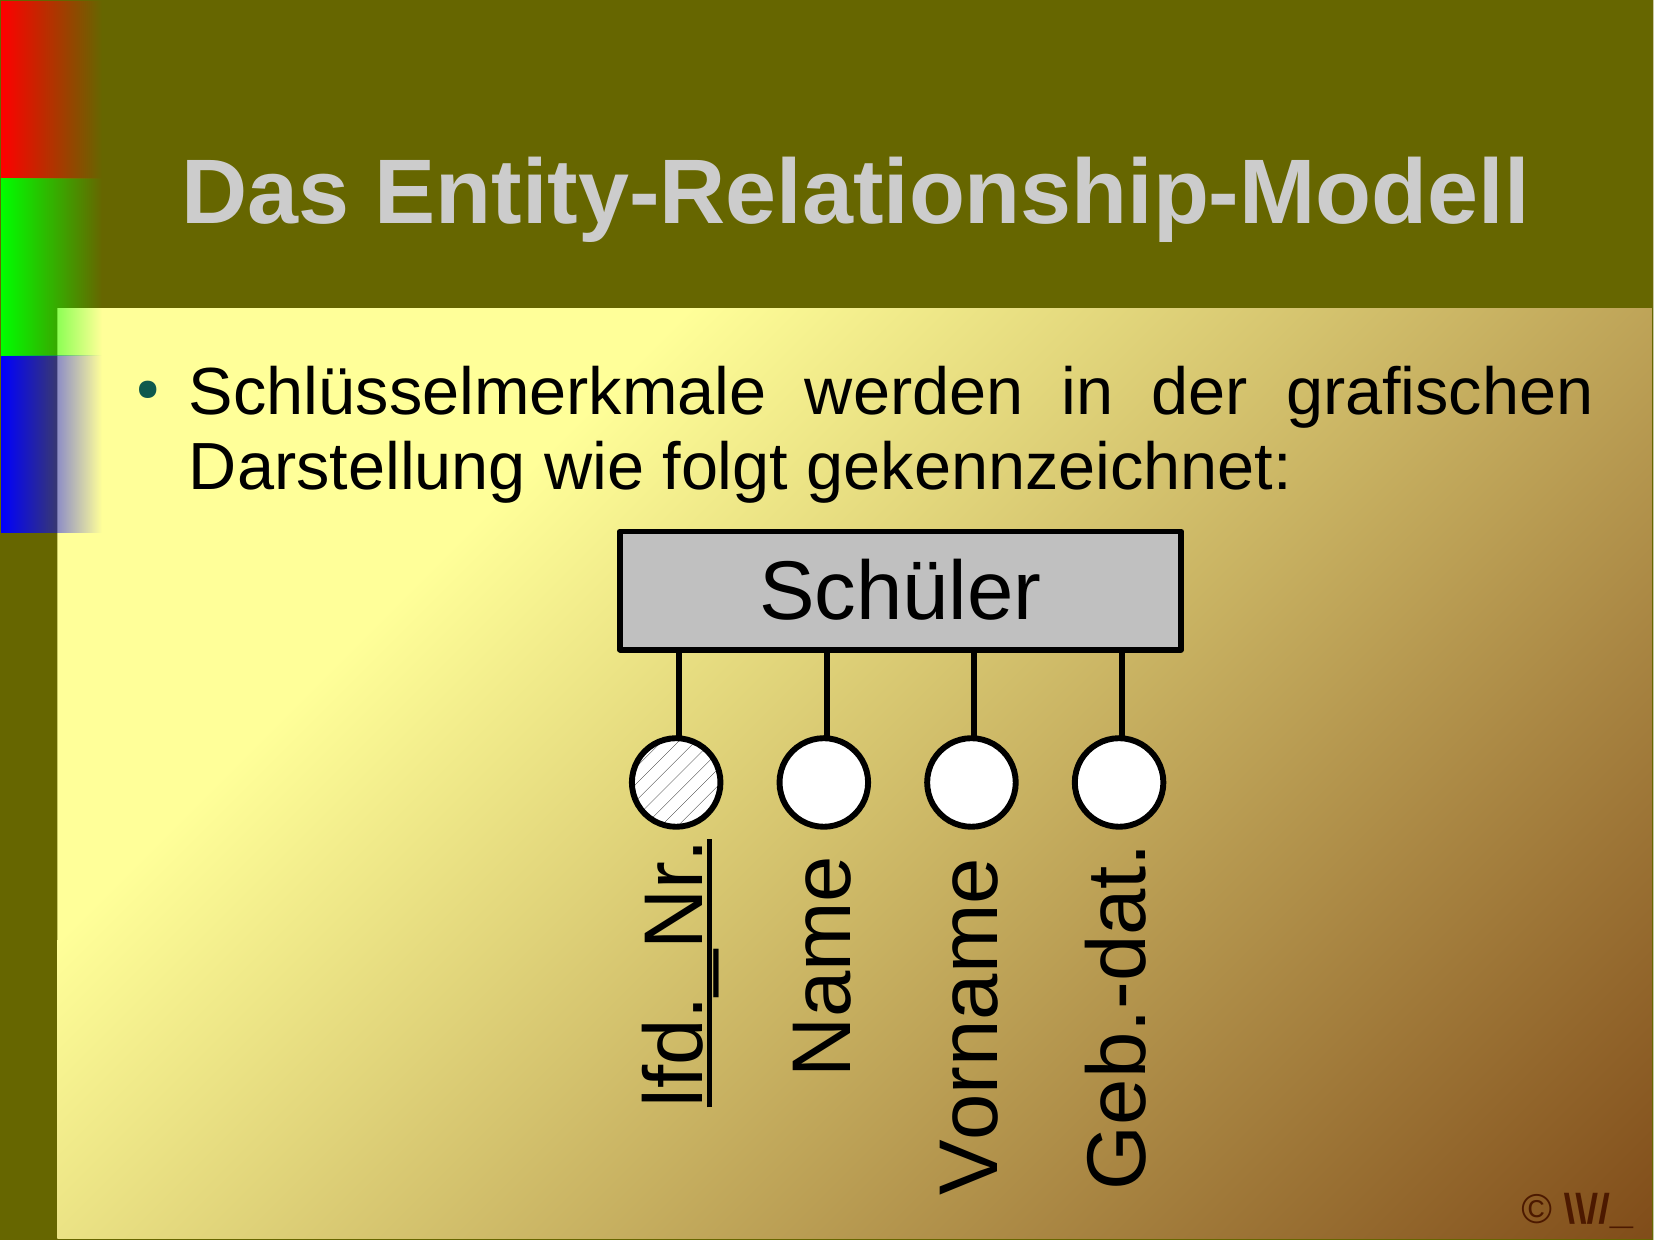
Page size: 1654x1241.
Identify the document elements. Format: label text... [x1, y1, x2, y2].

title Das Entity-Relationship-Modell [118, 88, 1595, 296]
text_box [779, 738, 869, 826]
text_box [927, 738, 1016, 826]
text_box lfd._Nr. [620, 797, 739, 1123]
text_box [631, 738, 721, 797]
text_box Geb.-dat. [1062, 826, 1182, 1205]
text_box Name [767, 826, 886, 1093]
list Schlüsselmerkmale werden in der grafischen Darstellung wie folgt gekennzeichnet: [118, 354, 1595, 1182]
text_box Schüler [620, 531, 1182, 650]
text_box [1074, 738, 1164, 826]
text_box Vorname [915, 826, 1034, 1211]
